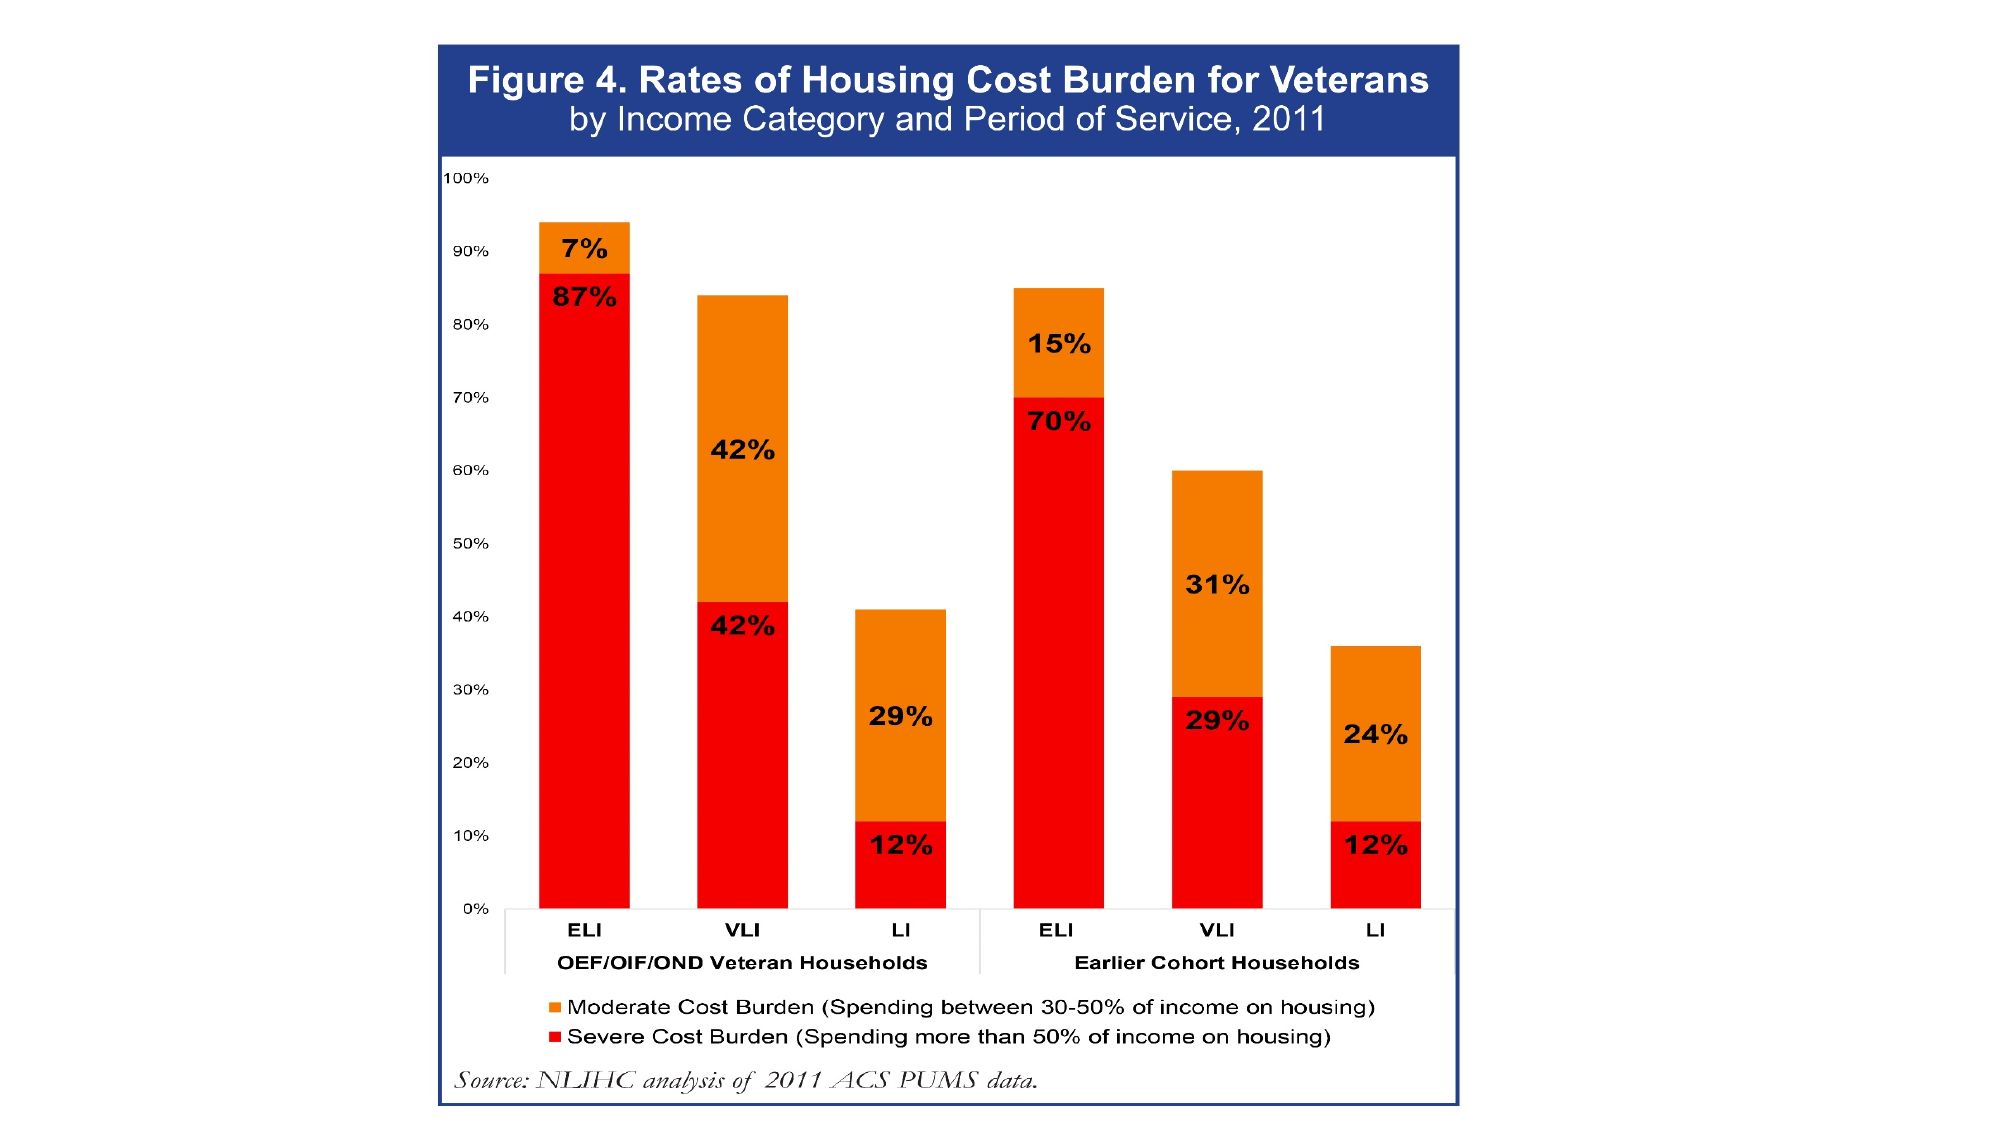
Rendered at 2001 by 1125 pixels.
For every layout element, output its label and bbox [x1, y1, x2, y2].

picture [412, 27, 1479, 1125]
